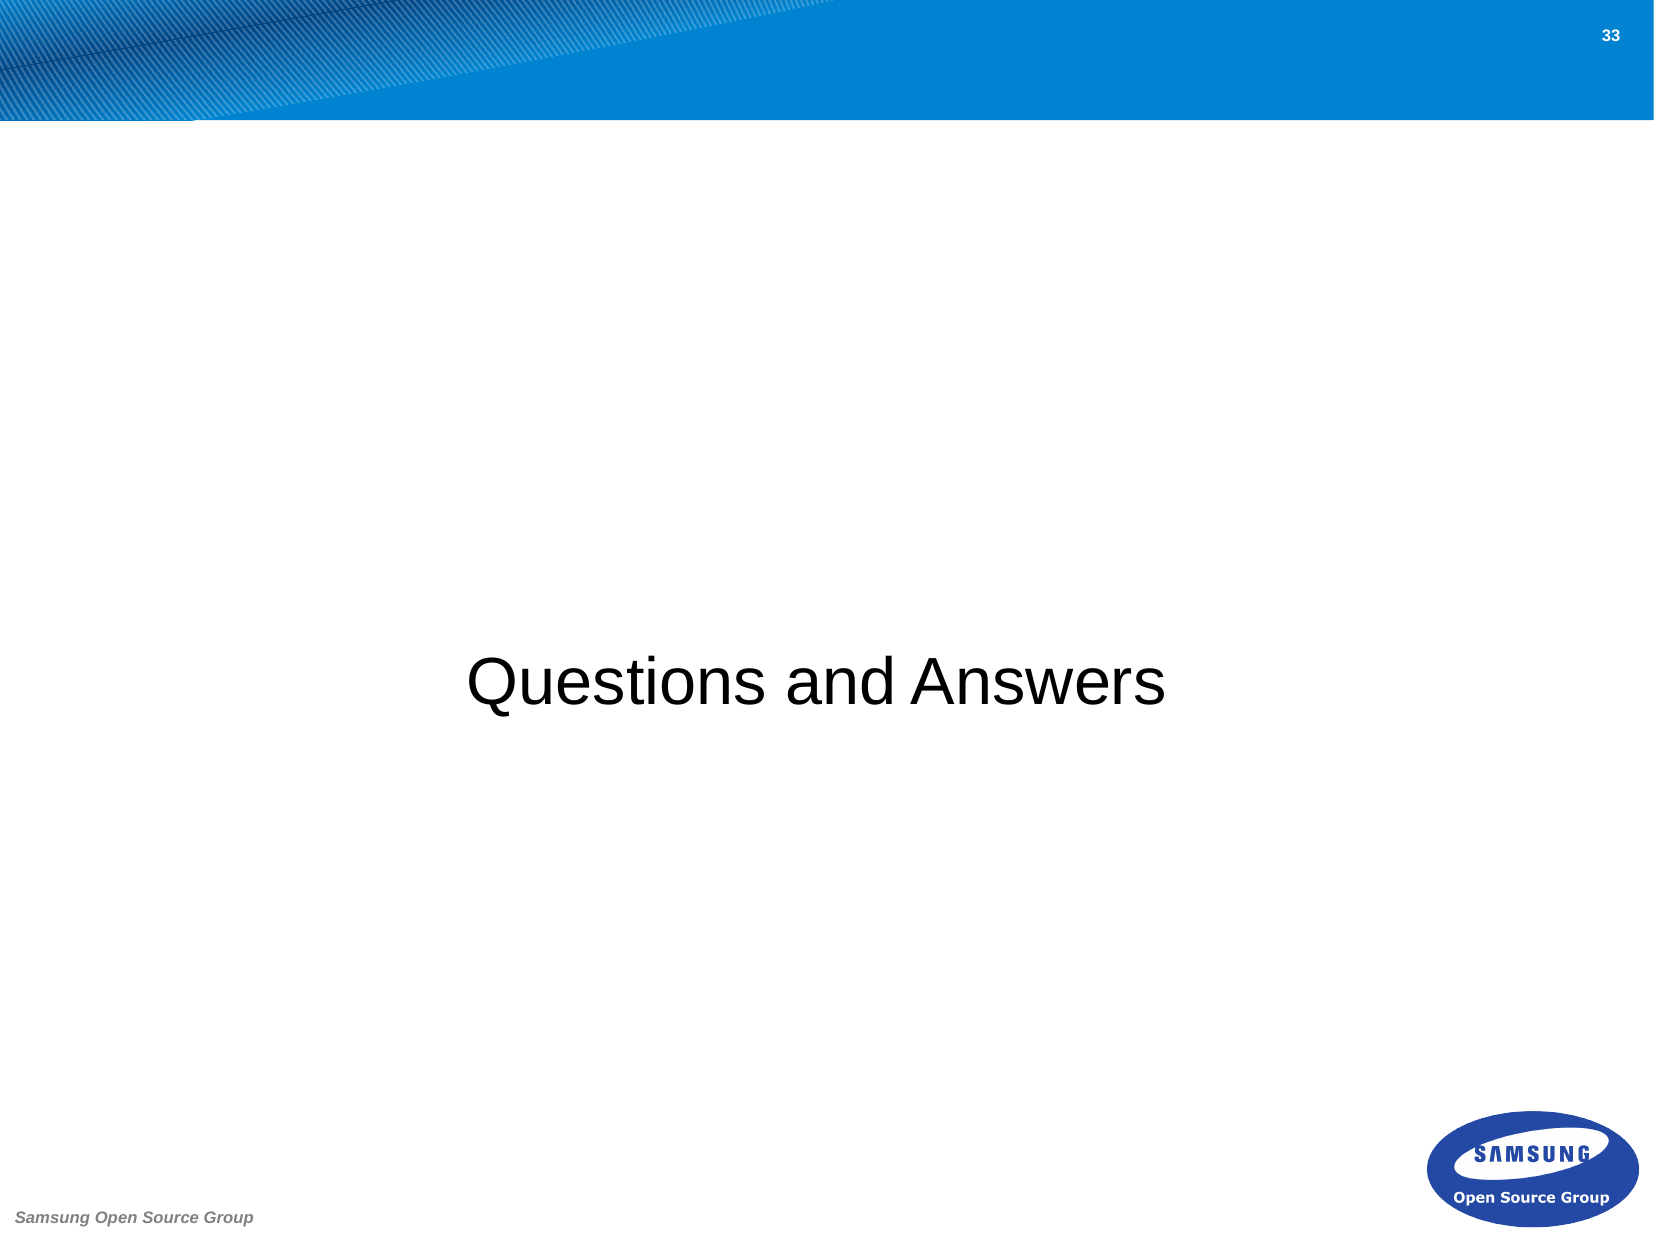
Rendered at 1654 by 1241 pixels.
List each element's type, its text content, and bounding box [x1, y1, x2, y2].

picture [1425, 1109, 1641, 1230]
subtitle Questions and Answers [90, 225, 1545, 1141]
